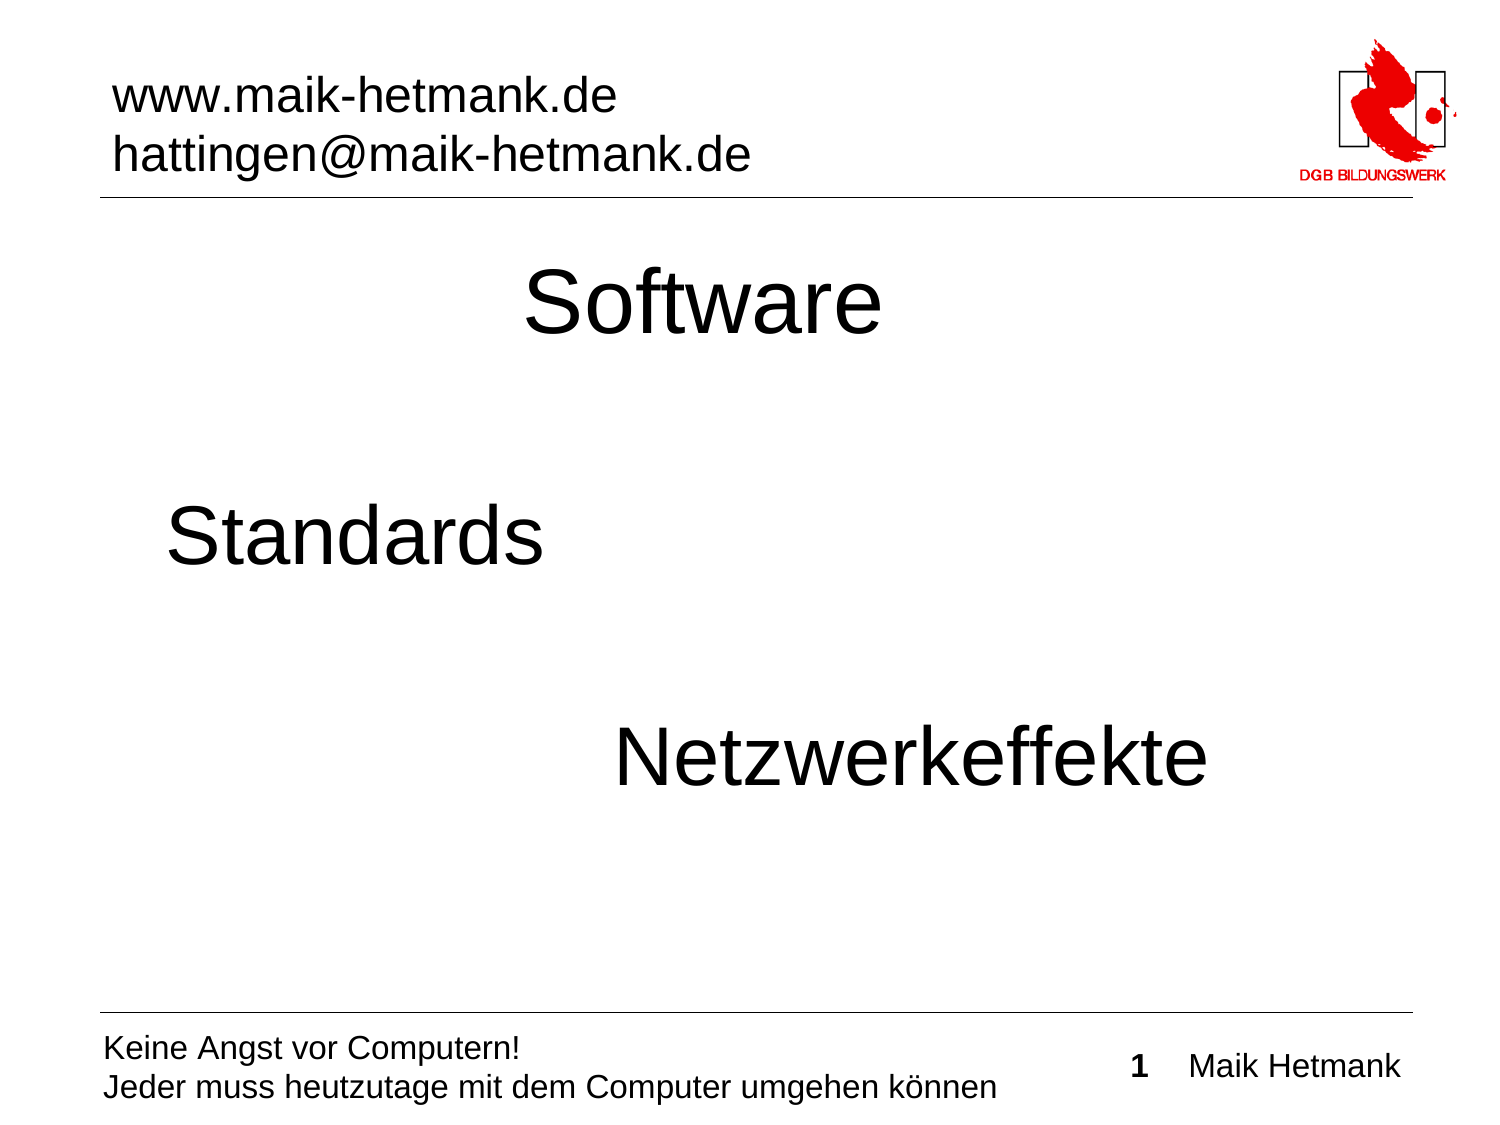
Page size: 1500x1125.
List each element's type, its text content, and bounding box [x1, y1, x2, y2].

picture [1299, 37, 1457, 181]
text_box Netzwerkeffekte [613, 703, 1293, 797]
list Software [508, 242, 1109, 361]
text_box www.maik-hetmank.de hattingen@maik-hetmank.de [112, 64, 754, 180]
text_box Standards [165, 482, 677, 577]
